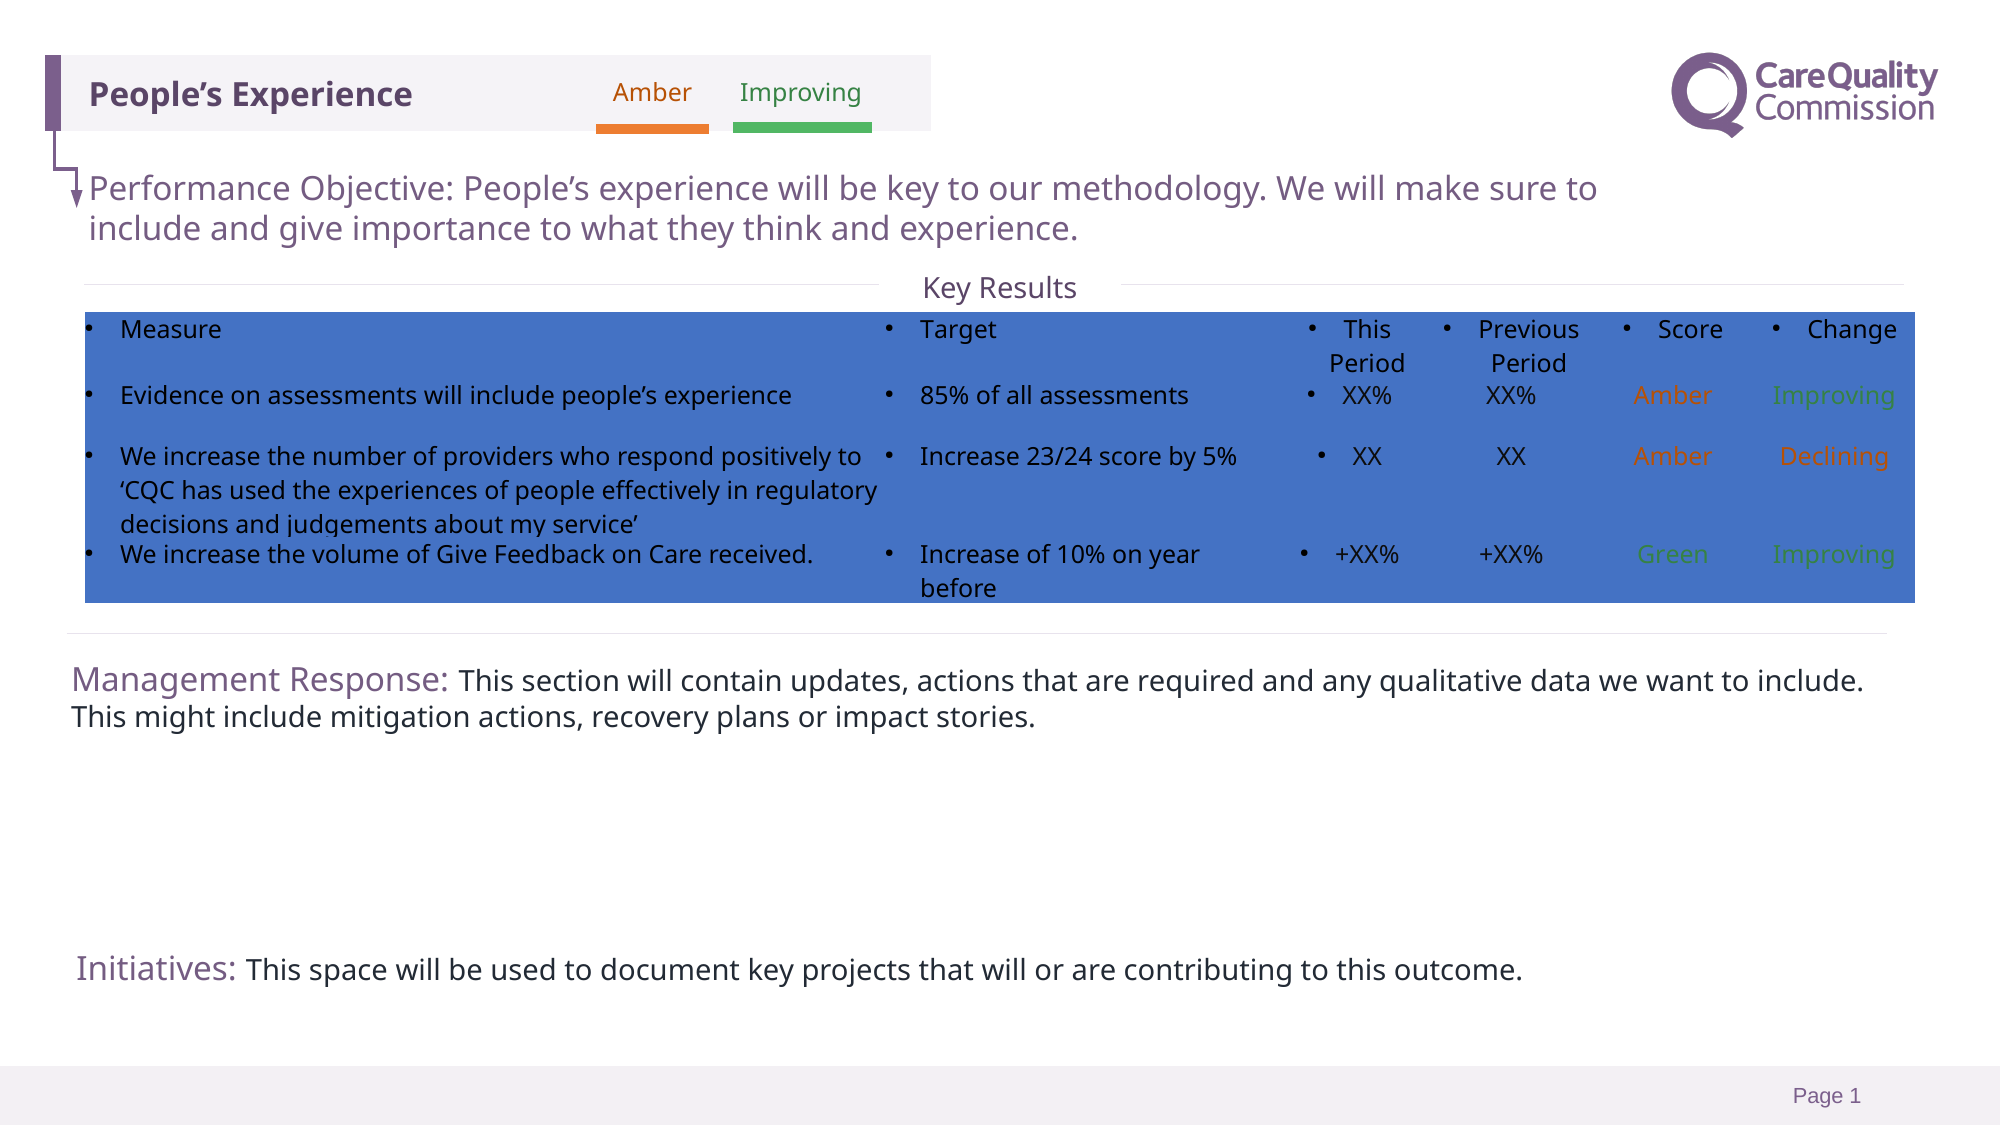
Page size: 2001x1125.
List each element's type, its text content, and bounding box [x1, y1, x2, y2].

text_box Amber [578, 69, 710, 115]
table_cell Increase of 10% on year before [885, 537, 1269, 603]
text_box Page 1 [1777, 1073, 1961, 1117]
table_cell Declining [1754, 438, 1915, 537]
table_cell Amber [1592, 378, 1754, 438]
table_cell 85% of all assessments [885, 378, 1269, 438]
text_box Management Response: This section will contain updates, actions that are required and any qualitative data we want to include. This might include mitigation actions, recovery plans or impact stories. [56, 650, 1887, 742]
table_cell +XX% [1269, 537, 1431, 603]
text_box Improving [710, 69, 892, 115]
table_cell We increase the volume of Give Feedback on Care received. [85, 537, 885, 603]
table_cell We increase the number of providers who respond positively to ‘CQC has used the experiences of people effectively in regulatory decisions and judgements about my service’ [85, 438, 885, 537]
table_cell Improving [1754, 378, 1915, 438]
table_cell XX [1431, 438, 1592, 537]
table_cell +XX% [1431, 537, 1592, 603]
text_box Initiatives: This space will be used to document key projects that will or are contributing to this outcome. [61, 939, 1680, 996]
table_header Score [1592, 312, 1754, 378]
table_cell Green [1592, 537, 1754, 603]
table_cell Improving [1754, 537, 1915, 603]
text_box People’s Experience [73, 65, 487, 122]
table_cell XX [1269, 438, 1431, 537]
table_header Previous Period [1431, 312, 1592, 378]
table_cell XX% [1431, 378, 1592, 438]
table_cell Evidence on assessments will include people’s experience [85, 378, 885, 438]
picture [1671, 52, 1939, 138]
text_box [45, 55, 931, 134]
table_cell Increase 23/24 score by 5% [885, 438, 1269, 537]
table_header Target [885, 312, 1269, 378]
text_box Key Results [879, 262, 1121, 307]
table_header Measure [85, 312, 885, 378]
table_cell Amber [1592, 438, 1754, 537]
title Performance Objective: People’s experience will be key to our methodology. We will make sure to include and give importance to what they think and experience. [73, 159, 1692, 256]
table_header This Period [1269, 312, 1431, 378]
table_header Change [1754, 312, 1915, 378]
text_box [0, 1066, 2000, 1125]
table_cell XX% [1269, 378, 1431, 438]
